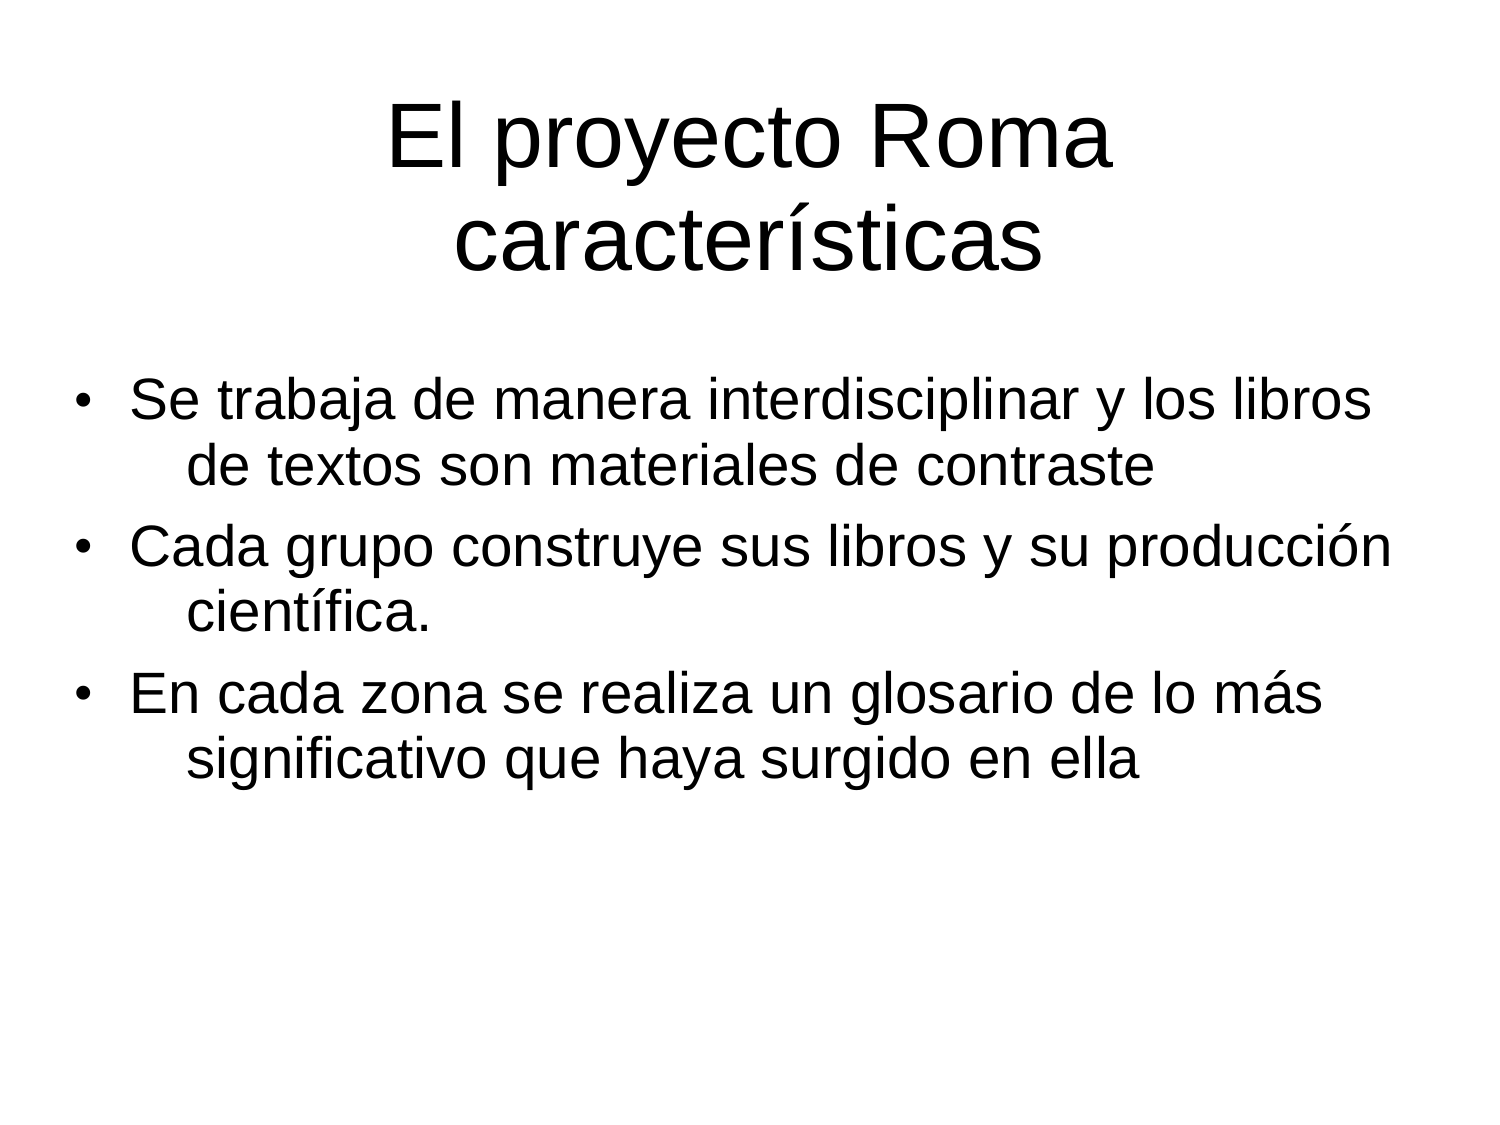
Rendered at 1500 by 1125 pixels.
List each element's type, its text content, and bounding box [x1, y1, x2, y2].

title El proyecto Roma características [75, 75, 1426, 301]
list Se trabaja de manera interdisciplinar y los libros de textos son materiales de contraste Cada grupo construye sus libros y su producción científica. En cada zona se realiza un glosario de lo más significativo que haya surgido en ella [59, 277, 1410, 916]
